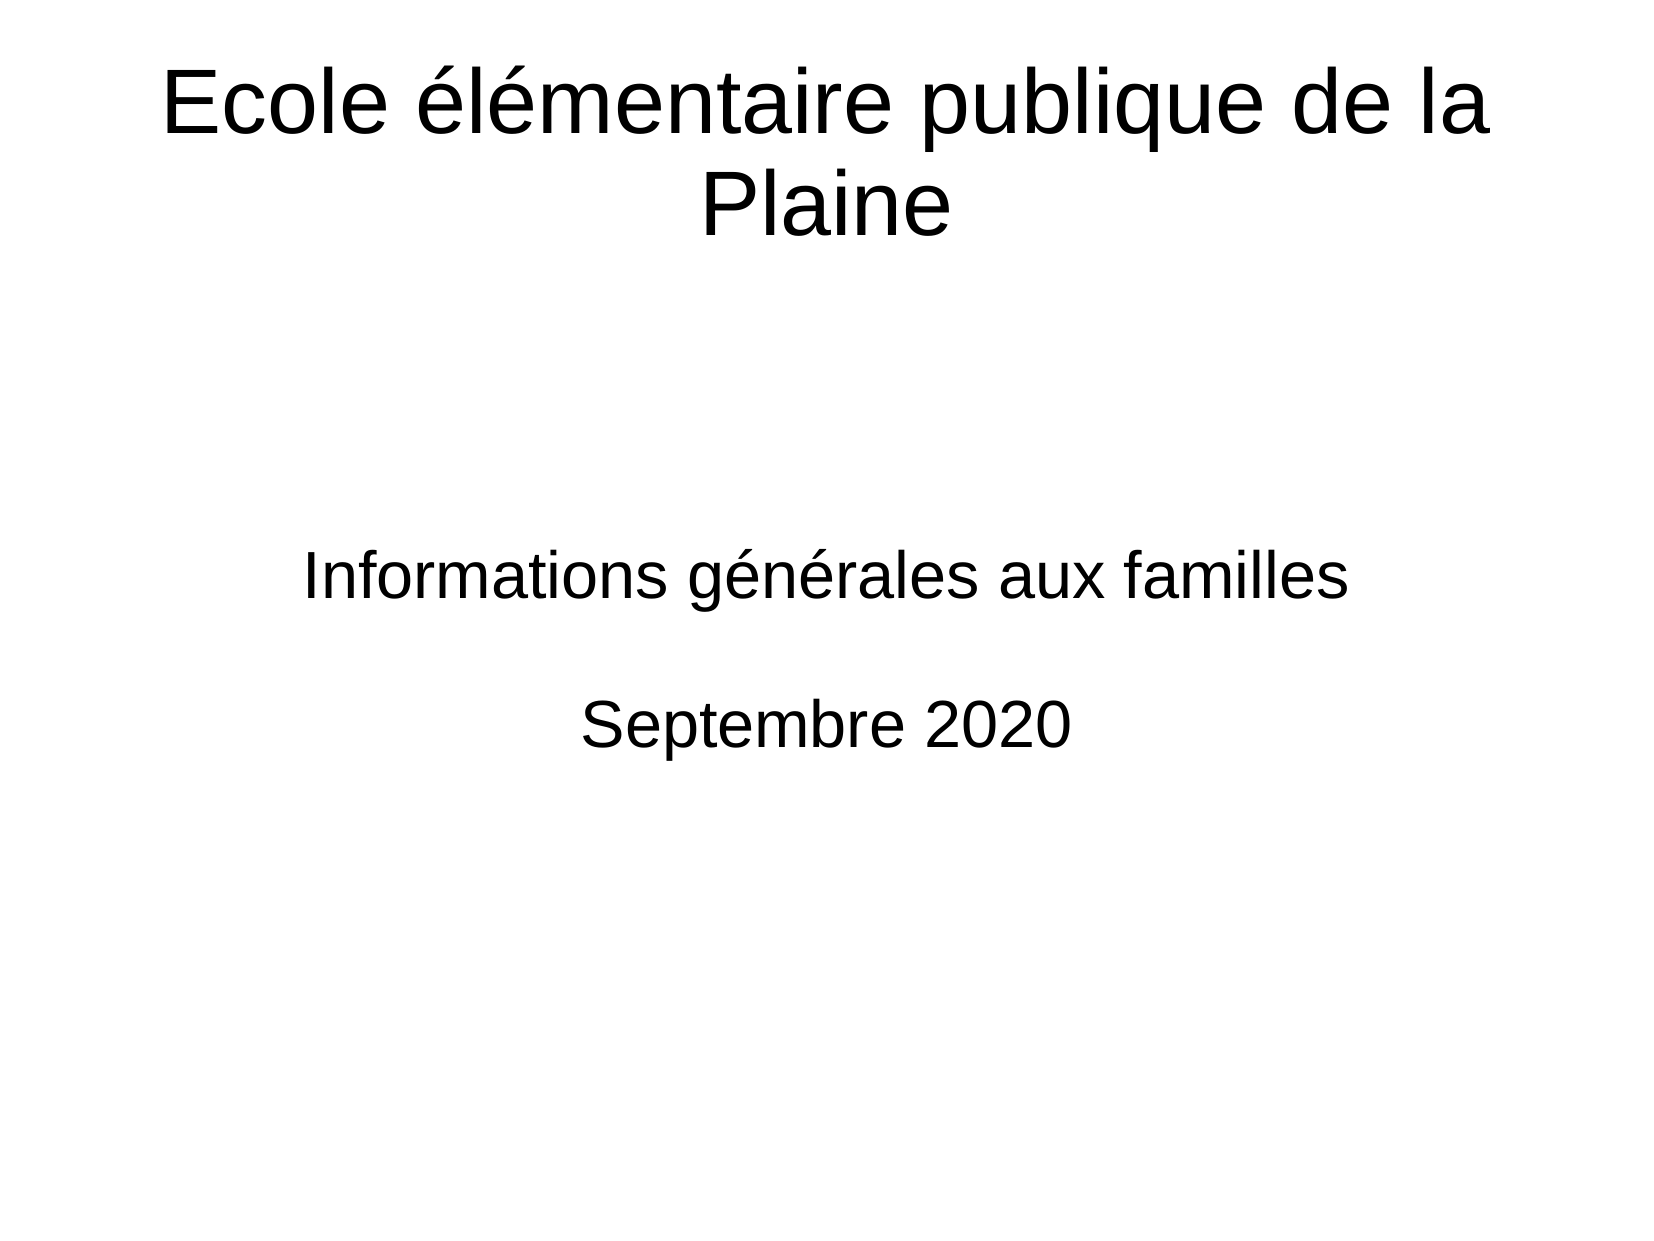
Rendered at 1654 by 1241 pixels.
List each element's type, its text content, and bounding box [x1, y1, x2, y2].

title Ecole élémentaire publique de la Plaine [82, 49, 1571, 257]
subtitle Informations générales aux familles Septembre 2020 [82, 290, 1571, 1010]
